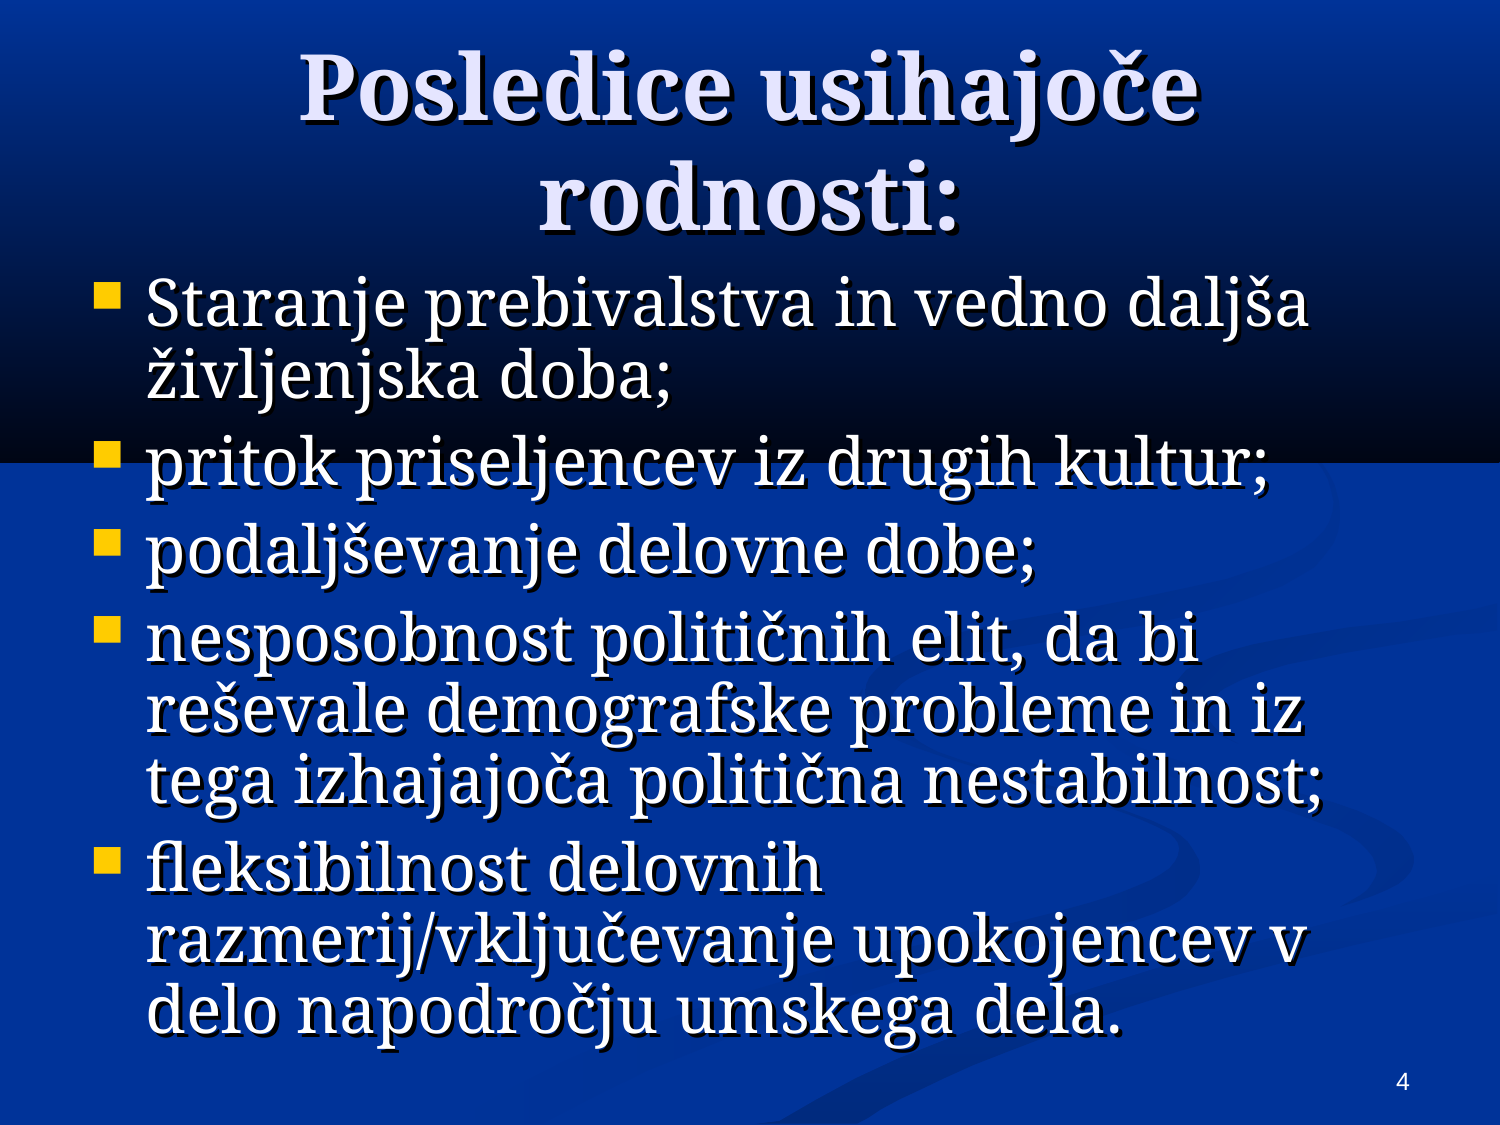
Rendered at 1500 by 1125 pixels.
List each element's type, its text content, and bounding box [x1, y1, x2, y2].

text_box <number> [1074, 1024, 1426, 1104]
list Staranje prebivalstva in vedno daljša življenjska doba; pritok priseljencev iz drugih kultur; podaljševanje delovne dobe; nesposobnost političnih elit, da bi reševale demografske probleme in iz tega izhajajoča politična nestabilnost; fleksibilnost delovnih razmerij/vključevanje upokojencev v delo napodročju umskega dela. [75, 262, 1426, 1006]
title Posledice usihajoče rodnosti: [75, 45, 1426, 233]
